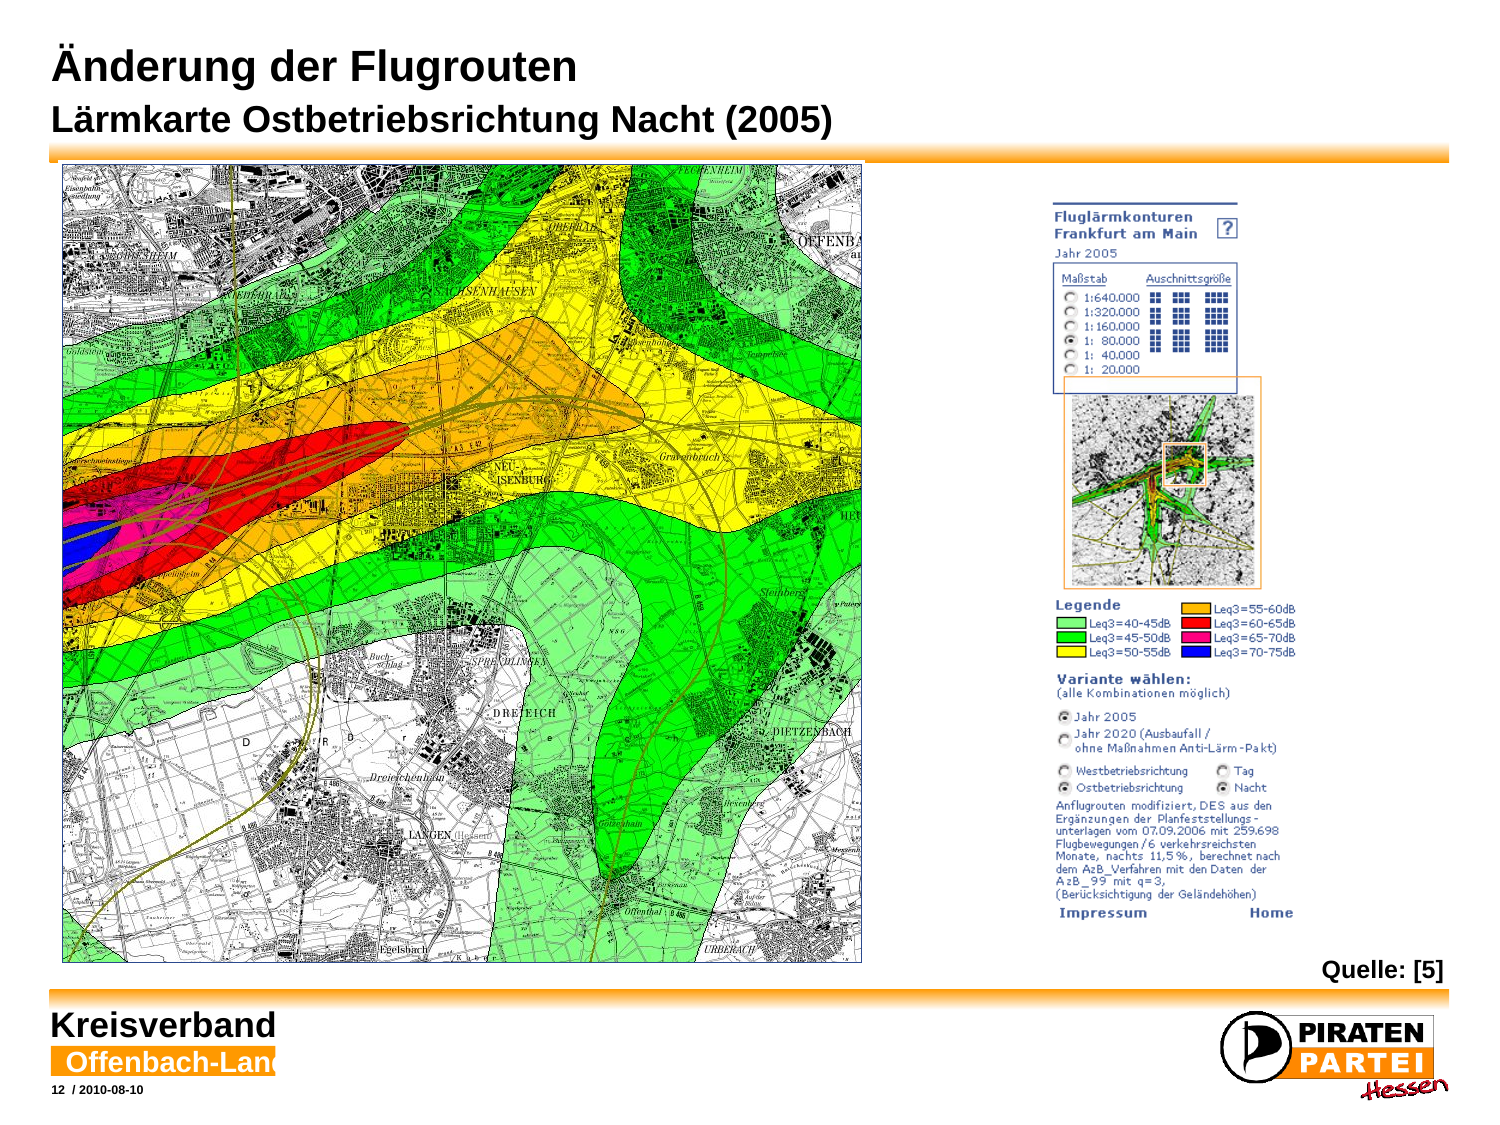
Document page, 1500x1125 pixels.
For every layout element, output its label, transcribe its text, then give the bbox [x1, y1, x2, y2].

picture [1047, 193, 1312, 932]
picture [58, 160, 865, 965]
text_box Quelle: [5] [1306, 945, 1460, 992]
title Änderung der Flugrouten Lärmkarte Ostbetriebsrichtung Nacht (2005) [50, 36, 1450, 141]
